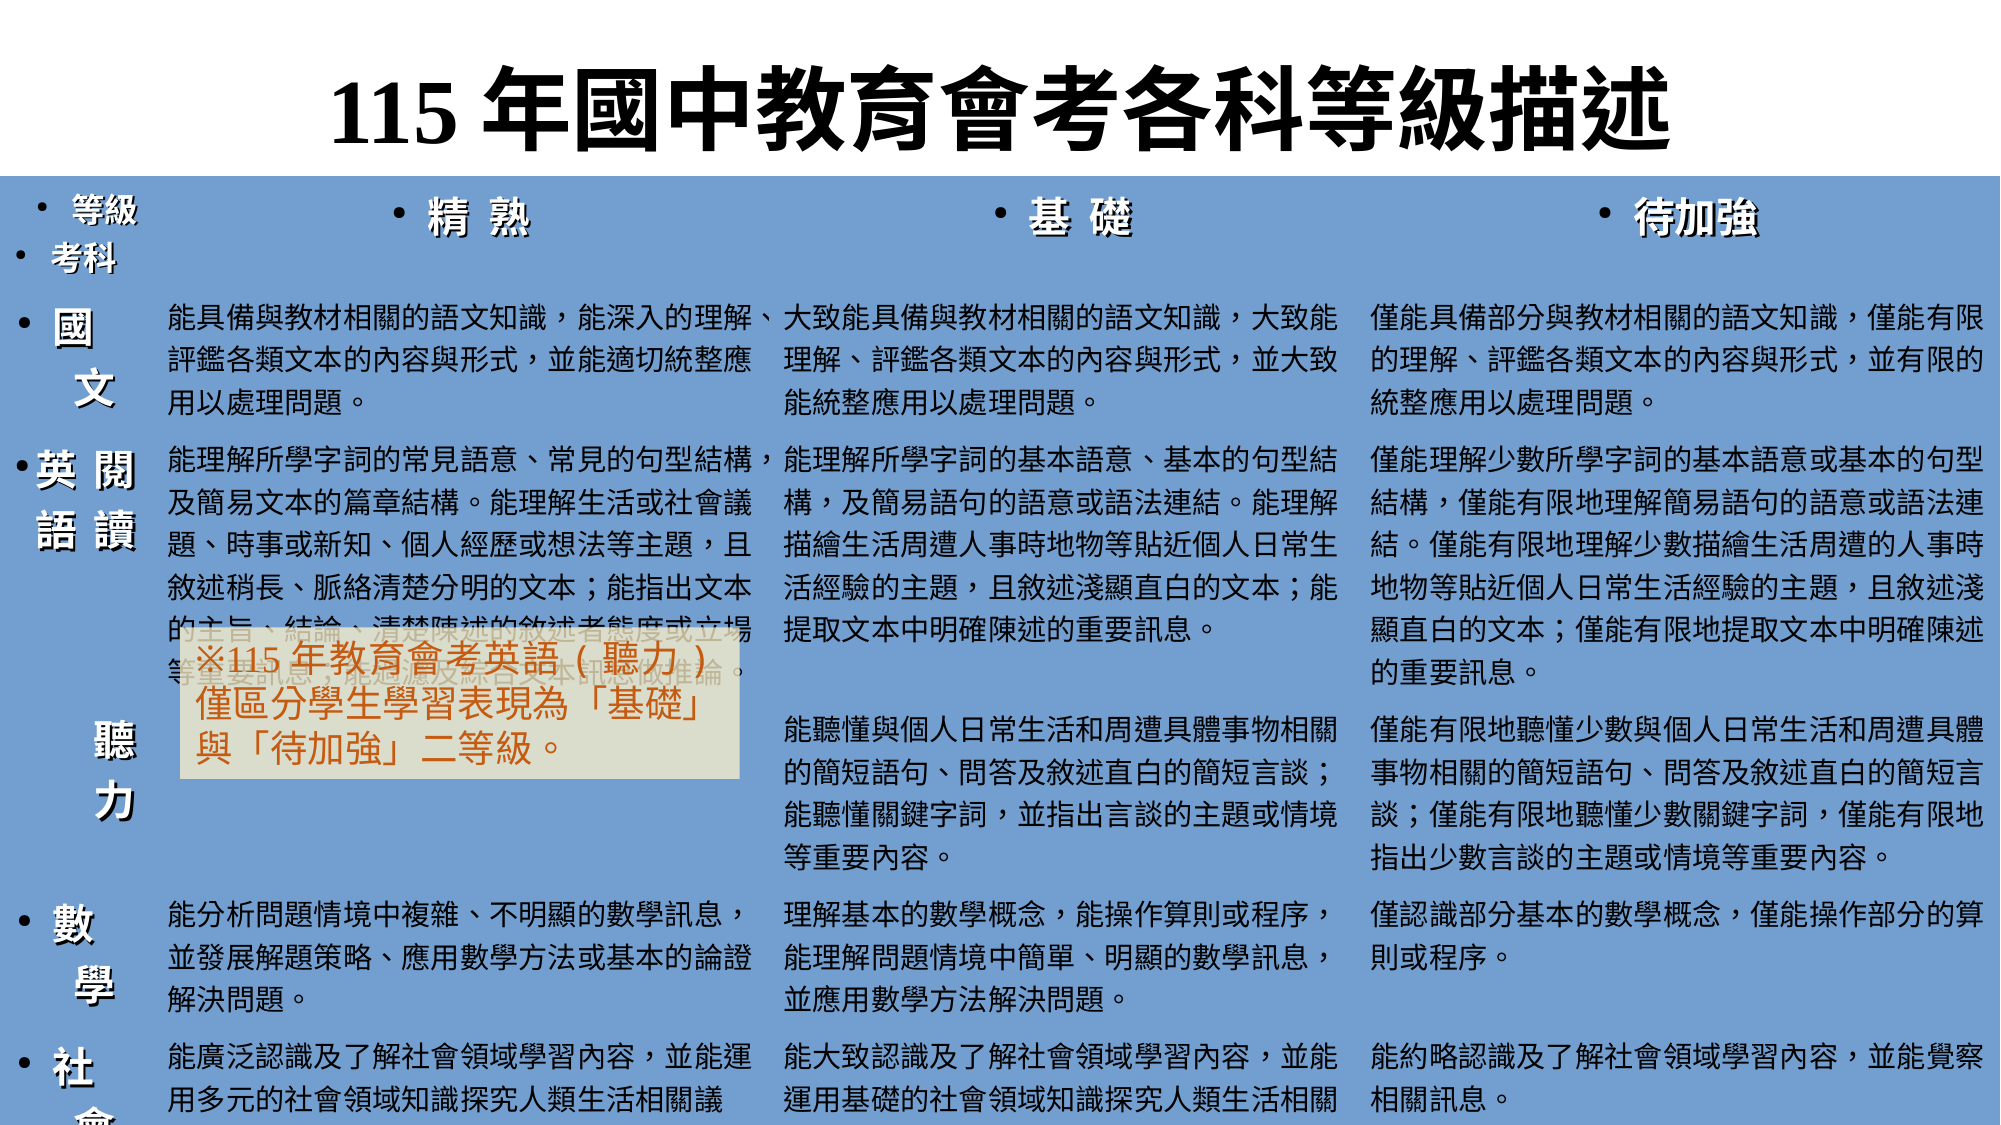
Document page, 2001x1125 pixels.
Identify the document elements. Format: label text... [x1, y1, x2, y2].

table_cell 國 文 [0, 287, 153, 429]
table_cell 能約略認識及了解社會領域學習內容，並能覺察相關訊息。 [1356, 1027, 2000, 1125]
table_cell 能大致認識及了解社會領域學習內容，並能運用基礎的社會領域知識探究人類生活相關議題。 [769, 1027, 1356, 1125]
table_cell 能聽懂與個人日常生活和周遭具體事物相關的簡短語句、問答及敘述直白的簡短言談；能聽懂關鍵字詞，並指出言談的主題或情境等重要內容。 [769, 699, 1356, 884]
table_cell 數 學 [0, 884, 153, 1027]
table_header 等級 考科 [0, 176, 153, 287]
table_header 精 熟 [153, 176, 769, 287]
table_cell 僅能具備部分與教材相關的語文知識，僅能有限的理解、評鑑各類文本的內容與形式，並有限的統整應用以處理問題。 [1356, 287, 2000, 429]
table_cell 能理解所學字詞的常見語意、常見的句型結構，及簡易文本的篇章結構。能理解生活或社會議題、時事或新知、個人經歷或想法等主題，且敘述稍長、脈絡清楚分明的文本；能指出文本的主旨、結論、清楚陳述的敘述者態度或立場等重要訊息；能過濾及綜合文本訊息做推論。 [153, 429, 769, 699]
table_cell 英語 [65, 479, 76, 486]
table_cell 能廣泛認識及了解社會領域學習內容，並能運用多元的社會領域知識探究人類生活相關議題。 [153, 1027, 769, 1125]
table_cell 社 會 [0, 1027, 153, 1125]
table_cell 能具備與教材相關的語文知識，能深入的理解、評鑑各類文本的內容與形式，並能適切統整應用以處理問題。 [153, 287, 769, 429]
table_header 待加強 [1356, 176, 2000, 287]
table_cell 英語 [0, 429, 76, 884]
table_cell 閱讀 [76, 429, 153, 699]
table_cell 英語 [69, 459, 76, 474]
table_cell 理解基本的數學概念，能操作算則或程序，能理解問題情境中簡單、明顯的數學訊息，並應用數學方法解決問題。 [769, 884, 1356, 1027]
table_cell 聽力 [76, 699, 153, 884]
table_cell 僅認識部分基本的數學概念，僅能操作部分的算則或程序。 [1356, 884, 2000, 1027]
table_cell 能分析問題情境中複雜、不明顯的數學訊息，並發展解題策略、應用數學方法或基本的論證解決問題。 [153, 884, 769, 1027]
table_cell 大致能具備與教材相關的語文知識，大致能理解、評鑑各類文本的內容與形式，並大致能統整應用以處理問題。 [769, 287, 1356, 429]
table_cell 英語 [72, 518, 76, 530]
title 115年國中教育會考各科等級描述 [137, 0, 1863, 176]
text_box ※115年教育會考英語(聽力)僅區分學生學習表現為「基礎」與「待加強」二等級。 [180, 627, 740, 779]
table_header 基 礎 [769, 176, 1356, 287]
table_cell 僅能理解少數所學字詞的基本語意或基本的句型結構，僅能有限地理解簡易語句的語意或語法連結。僅能有限地理解少數描繪生活周遭的人事時地物等貼近個人日常生活經驗的主題，且敘述淺顯直白的文本；僅能有限地提取文本中明確陳述的重要訊息。 [1356, 429, 2000, 699]
table_cell [153, 699, 769, 884]
table_cell 能理解所學字詞的基本語意、基本的句型結構，及簡易語句的語意或語法連結。能理解描繪生活周遭人事時地物等貼近個人日常生活經驗的主題，且敘述淺顯直白的文本；能提取文本中明確陳述的重要訊息。 [769, 429, 1356, 699]
table_cell 僅能有限地聽懂少數與個人日常生活和周遭具體事物相關的簡短語句、問答及敘述直白的簡短言談；僅能有限地聽懂少數關鍵字詞，僅能有限地指出少數言談的主題或情境等重要內容。 [1356, 699, 2000, 884]
